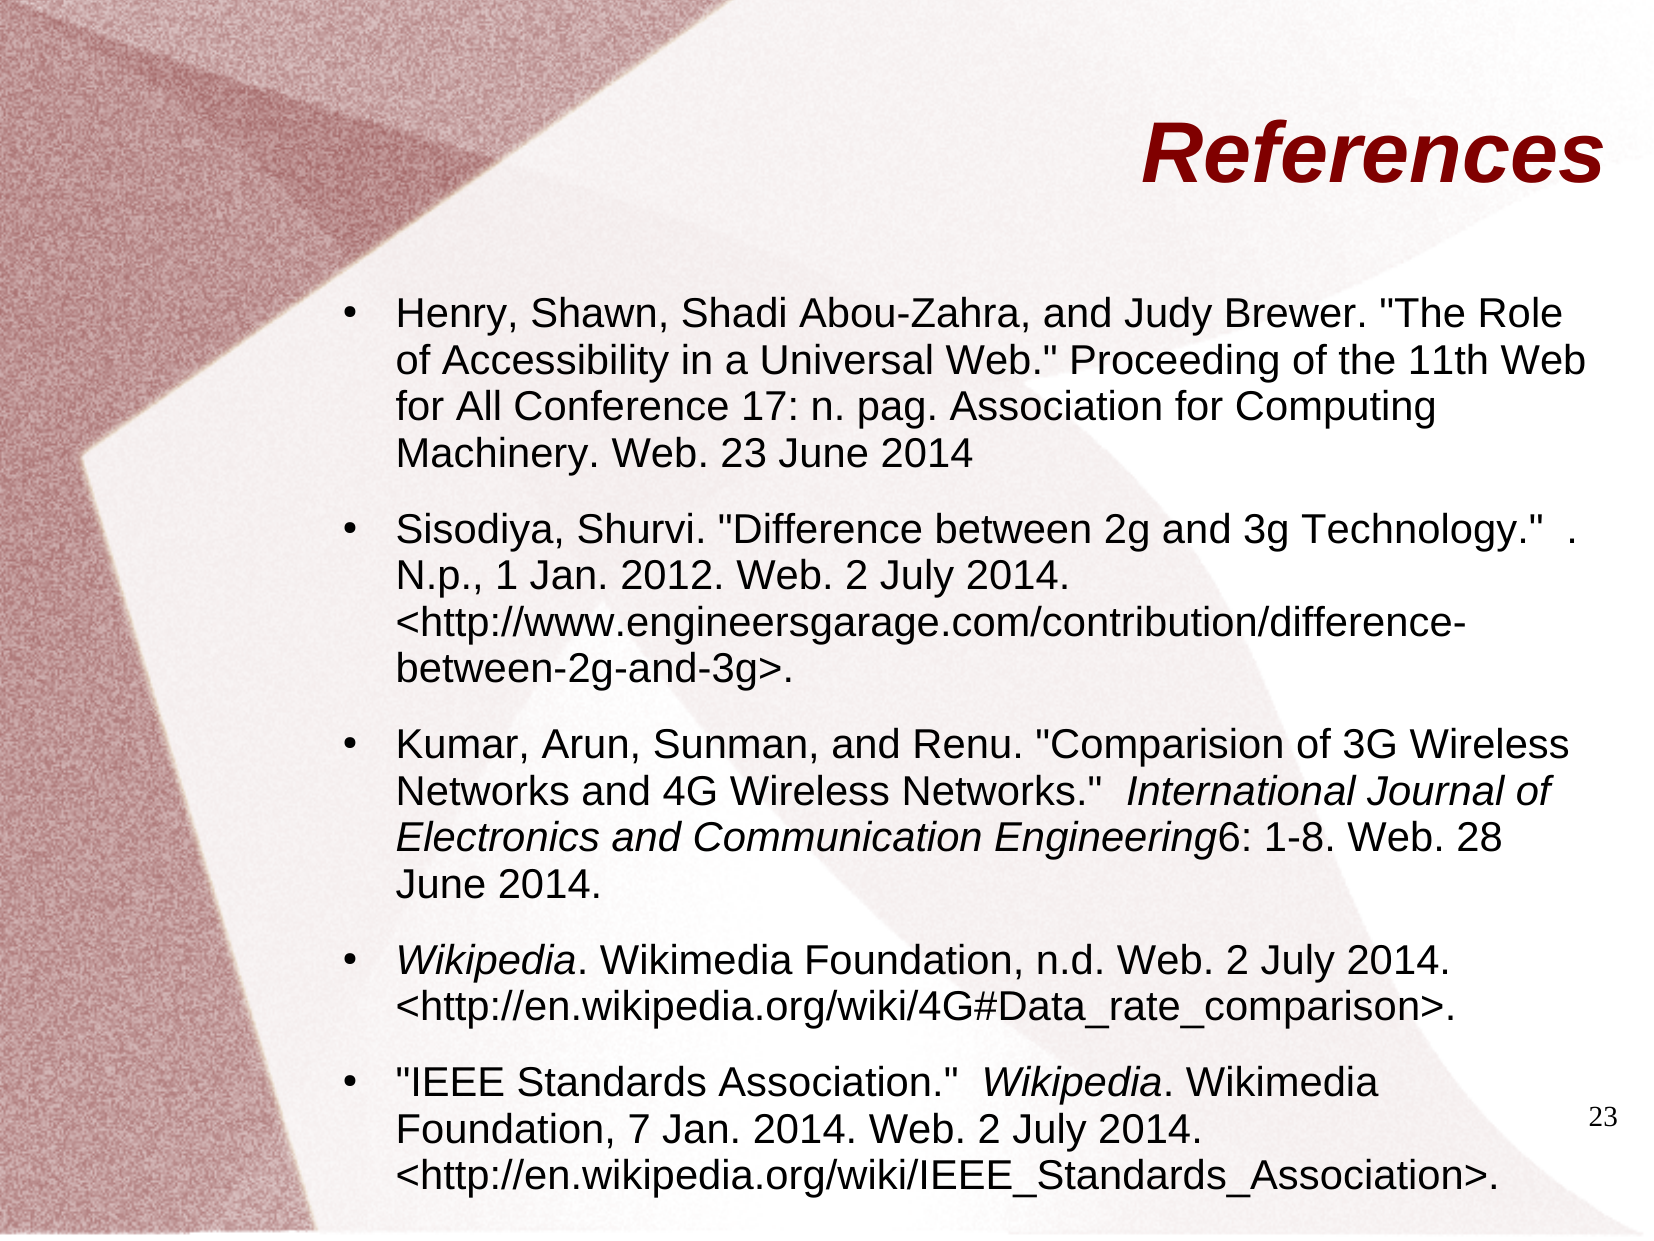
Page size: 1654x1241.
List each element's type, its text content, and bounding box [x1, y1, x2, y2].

picture [0, 0, 1654, 1241]
title References [596, 49, 1607, 257]
list Henry, Shawn, Shadi Abou-Zahra, and Judy Brewer. "The Role of Accessibility in a Universal Web." Proceeding of the 11th Web for All Conference 17: n. pag. Association for Computing Machinery. Web. 23 June 2014 Sisodiya, Shurvi. "Difference between 2g and 3g Technology." . N.p., 1 Jan. 2012. Web. 2 July 2014. <http://www.engineersgarage.com/contribution/difference-between-2g-and-3g>. Kumar, Arun, Sunman, and Renu. "Comparision of 3G Wireless Networks and 4G Wireless Networks." International Journal of Electronics and Communication Engineering6: 1-8. Web. 28 June 2014. Wikipedia. Wikimedia Foundation, n.d. Web. 2 July 2014. <http://en.wikipedia.org/wiki/4G#Data_rate_comparison>. "IEEE Standards Association." Wikipedia. Wikimedia Foundation, 7 Jan. 2014. Web. 2 July 2014. <http://en.wikipedia.org/wiki/IEEE_Standards_Association>. [324, 290, 1601, 1204]
